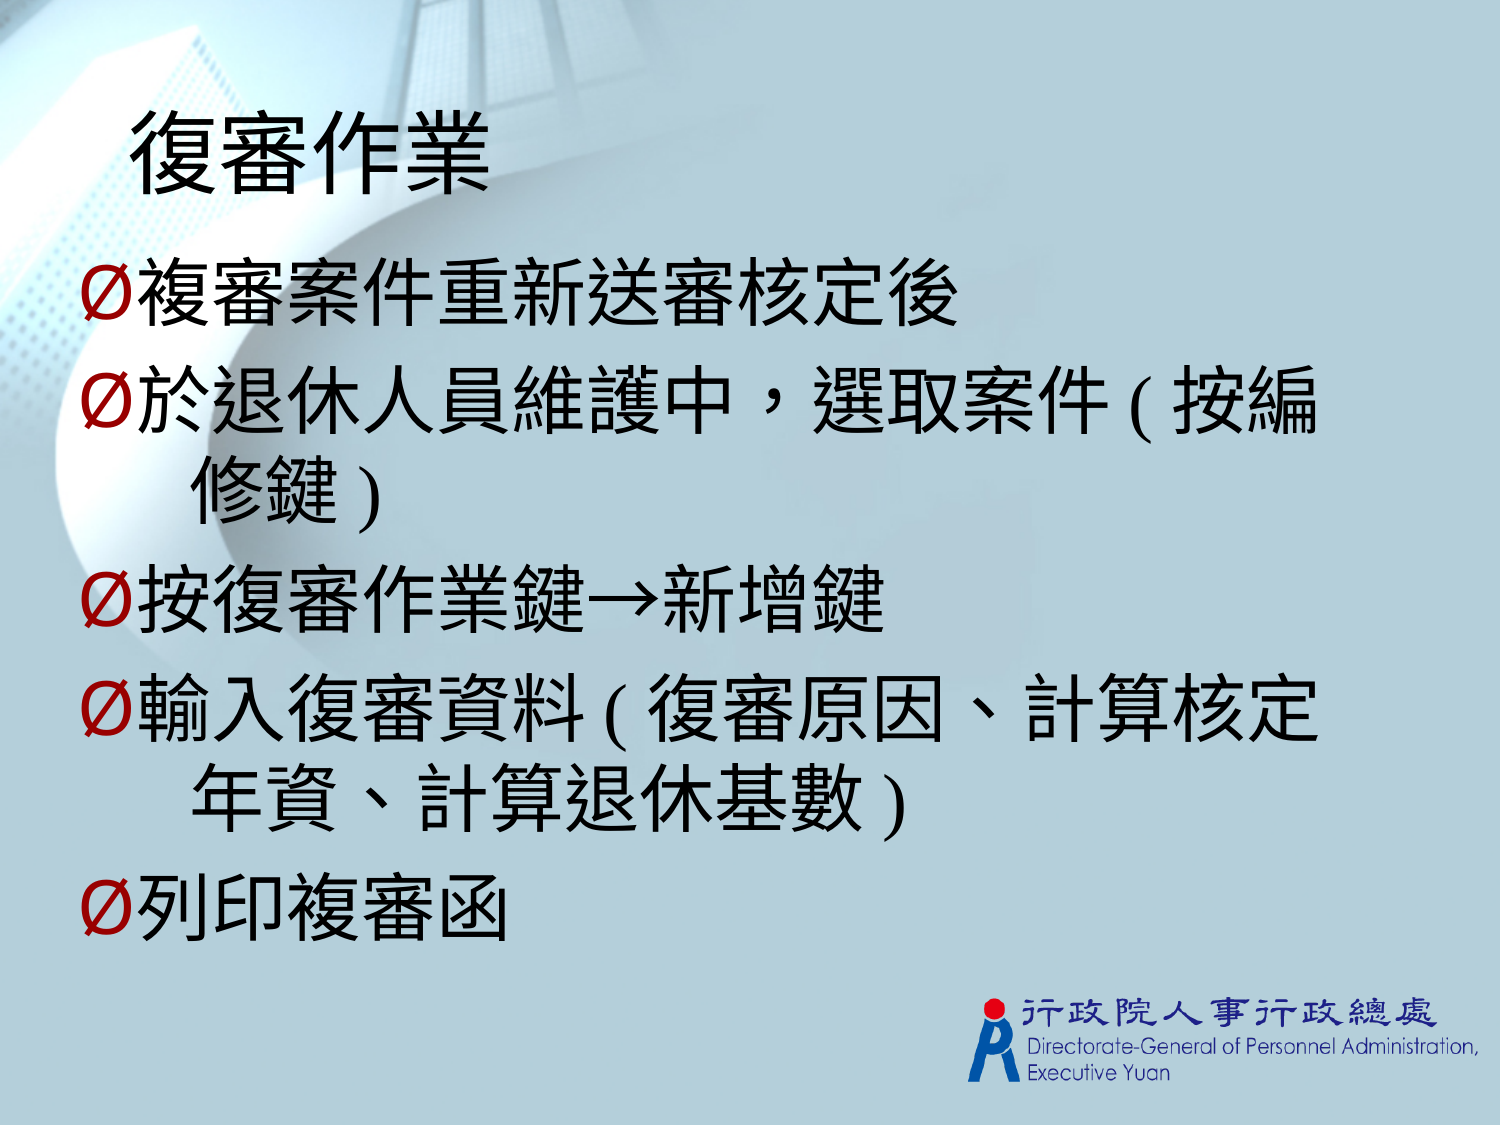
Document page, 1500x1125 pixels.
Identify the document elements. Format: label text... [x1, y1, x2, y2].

list 複審案件重新送審核定後 於退休人員維護中，選取案件(按編修鍵) 按復審作業鍵→新增鍵 輸入復審資料(復審原因、計算核定年資、計算退休基數) 列印複審函 [62, 237, 1338, 977]
title 復審作業 [112, 56, 1128, 237]
